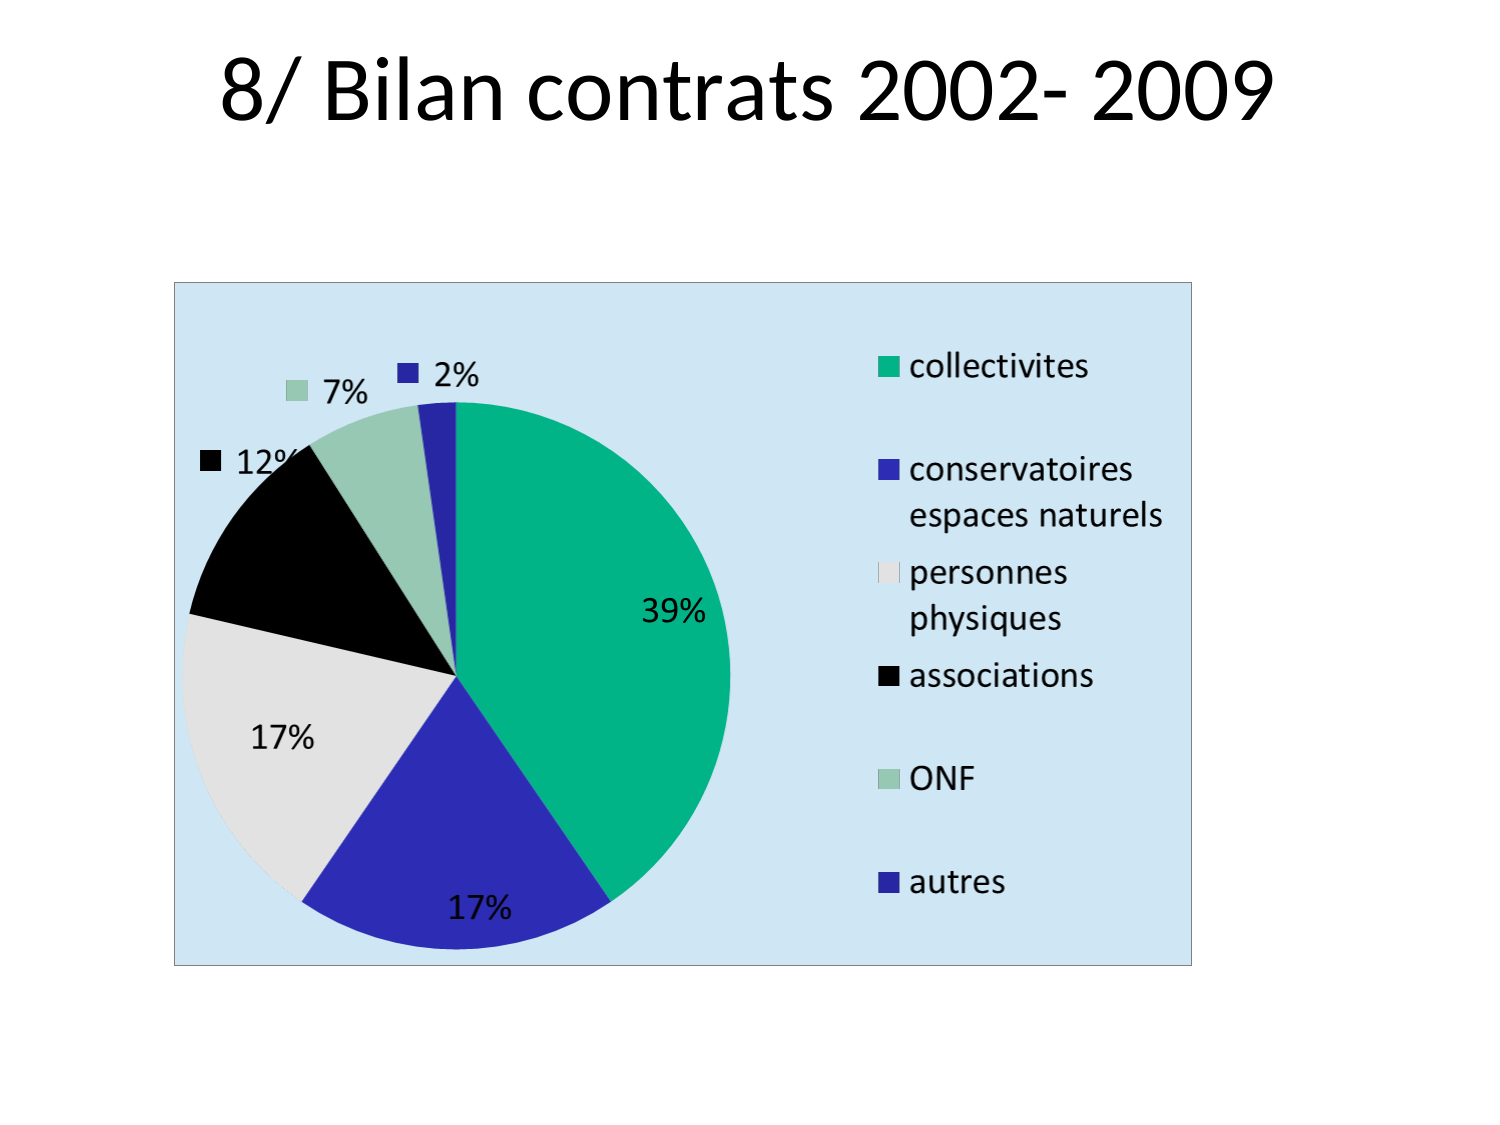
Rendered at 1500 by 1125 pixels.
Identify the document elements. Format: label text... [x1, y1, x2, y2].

title 8/ Bilan contrats 2002- 2009 [75, 21, 1423, 257]
chart [174, 282, 1192, 966]
